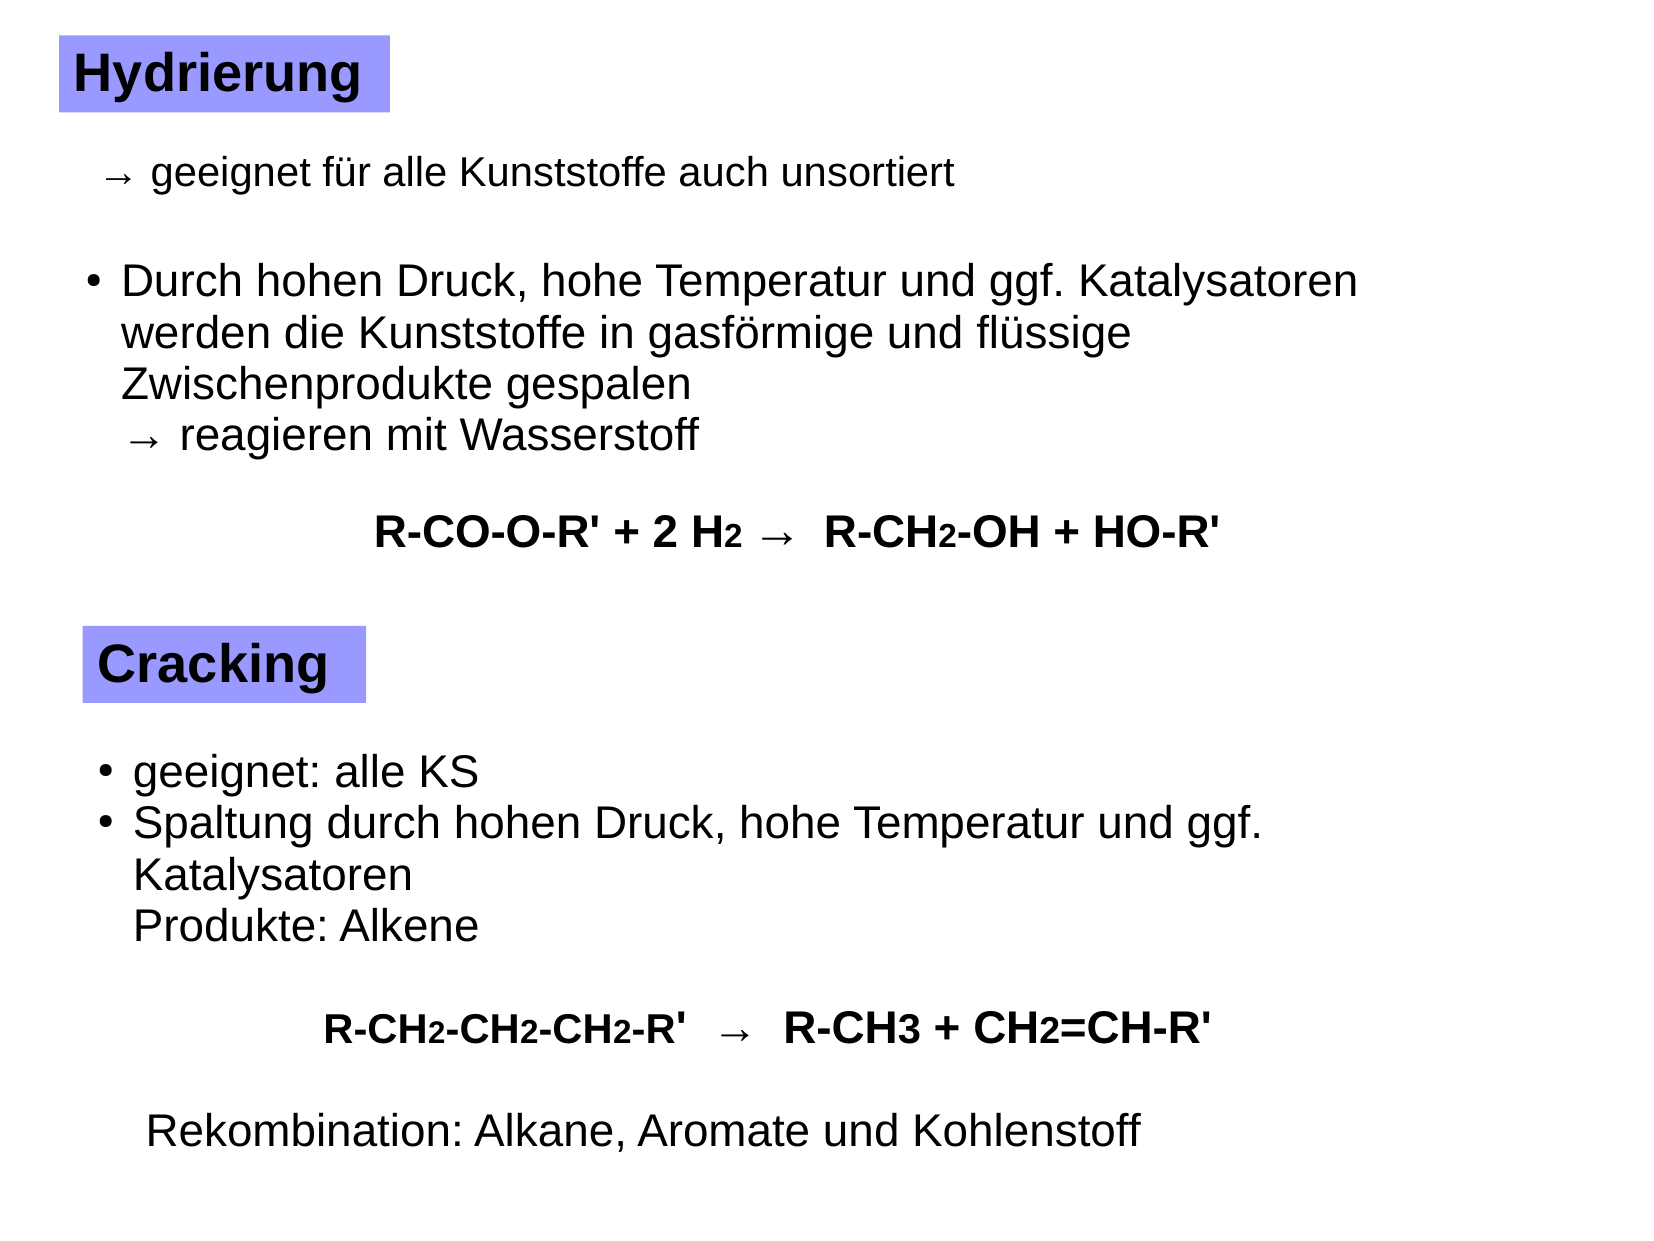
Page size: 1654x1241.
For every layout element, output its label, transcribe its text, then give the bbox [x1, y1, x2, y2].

text_box Hydrierung [59, 35, 390, 113]
text_box Cracking [82, 625, 367, 703]
text_box Durch hohen Druck, hohe Temperatur und ggf. Katalysatoren werden die Kunststoffe in gasförmige und flüssige Zwischenprodukte gespalen → reagieren mit Wasserstoff R-CO-O-R' + 2 H2 → R-CH2-OH + HO-R' [70, 248, 1489, 726]
text_box → geeignet für alle Kunststoffe auch unsortiert [82, 141, 1229, 204]
text_box geeignet: alle KS Spaltung durch hohen Druck, hohe Temperatur und ggf. Katalysatoren Produkte: Alkene R-CH2-CH2-CH2-R' → R-CH3 + CH2=CH-R' Rekombination: Alkane, Aromate und Kohlenstoff [82, 738, 1418, 1241]
